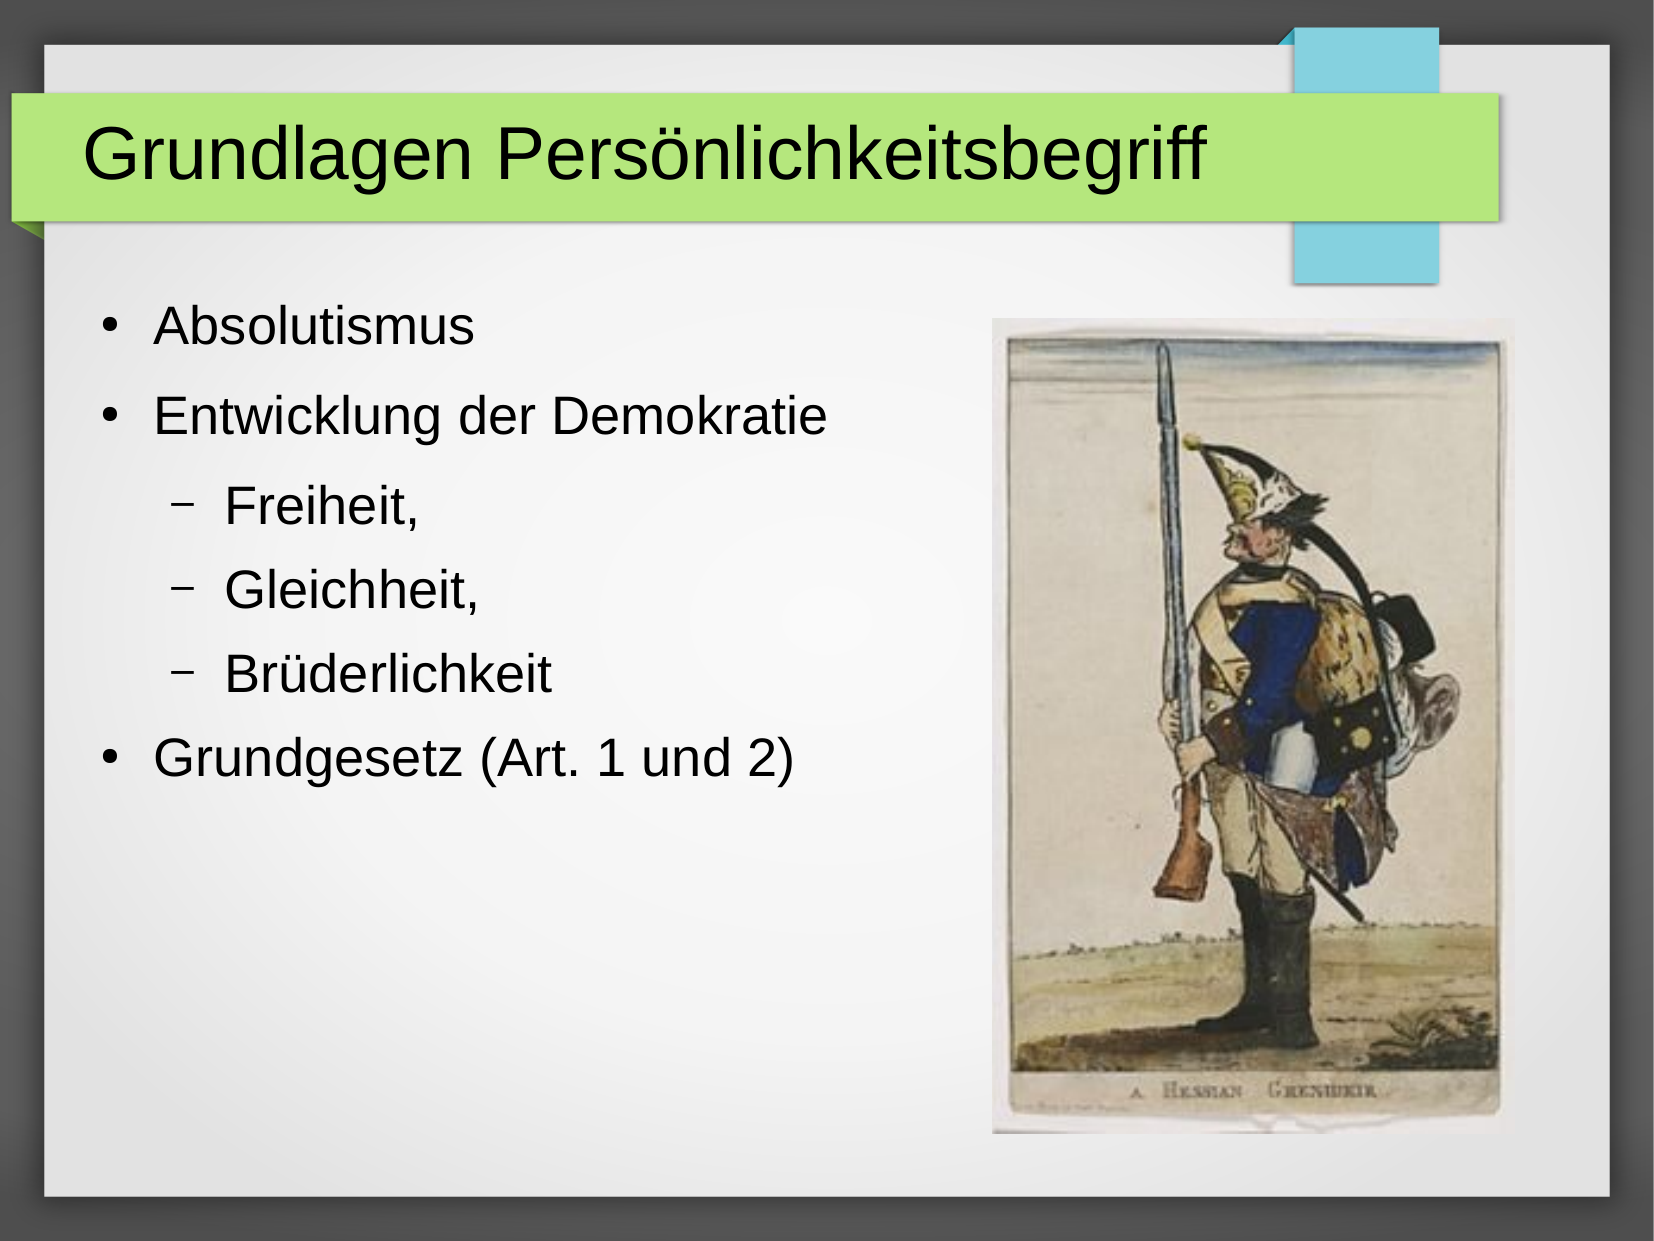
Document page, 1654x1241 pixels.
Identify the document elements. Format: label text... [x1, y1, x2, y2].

list Absolutismus Entwicklung der Demokratie Freiheit, Gleichheit, Brüderlichkeit Grundgesetz (Art. 1 und 2) [82, 295, 1571, 1015]
picture [0, 0, 1654, 1241]
title Grundlagen Persönlichkeitsbegriff [82, 94, 1264, 213]
